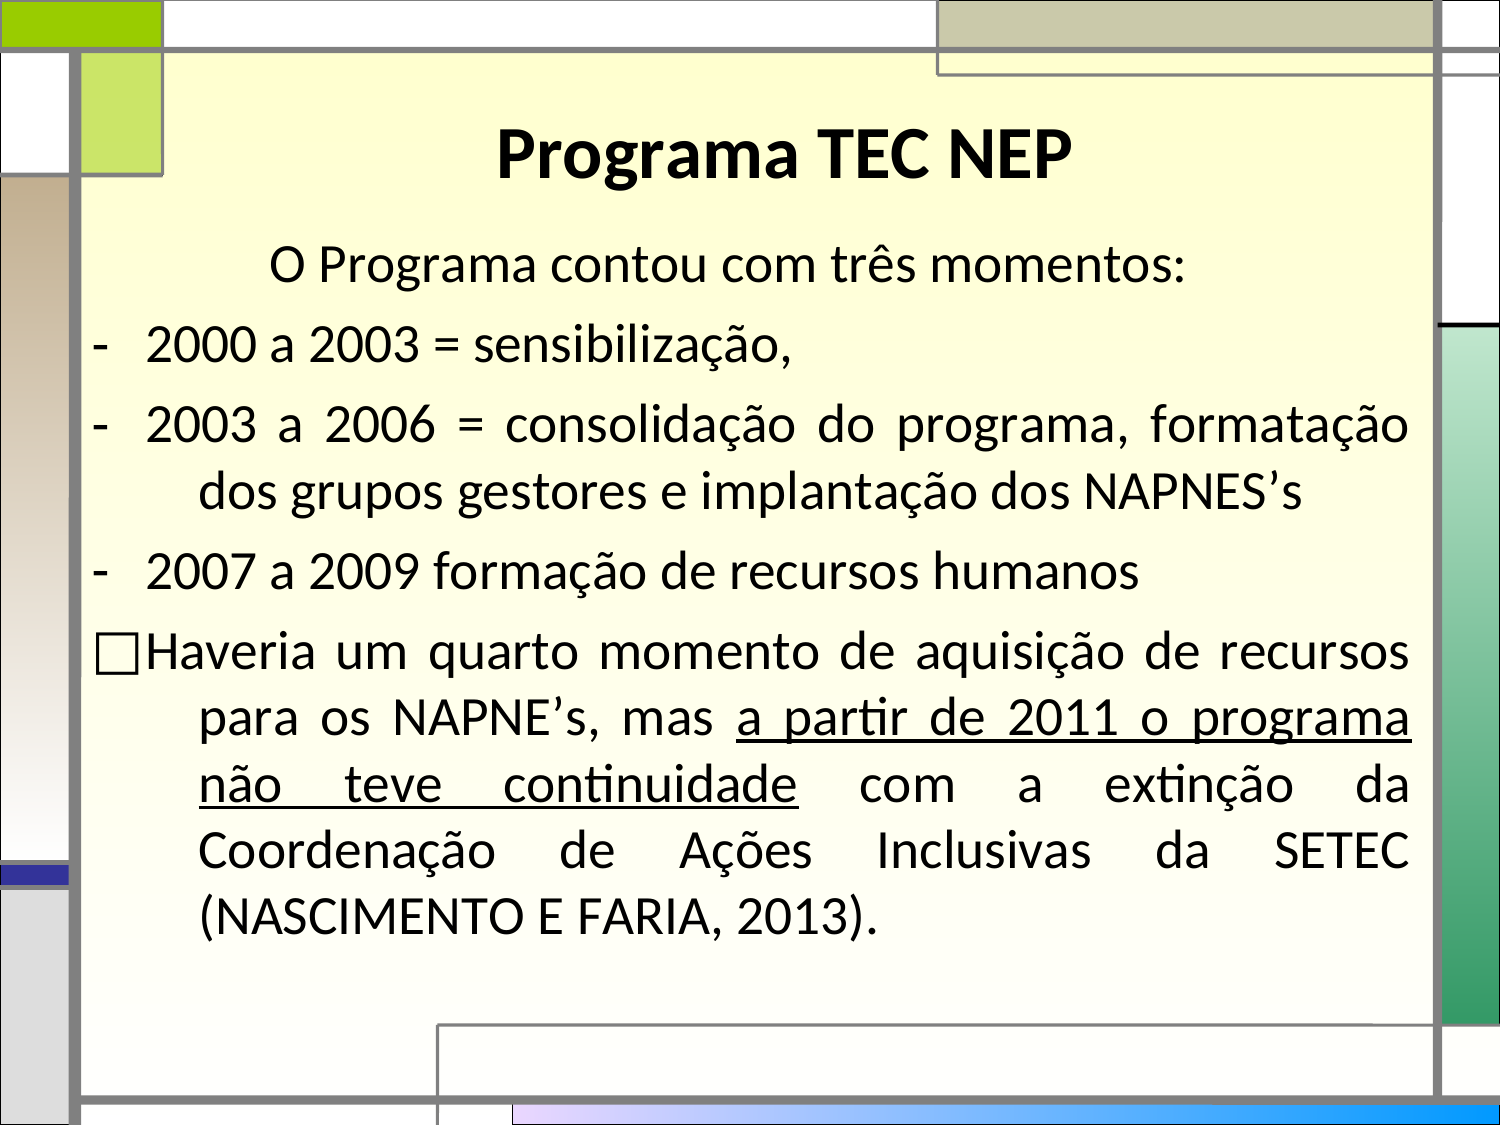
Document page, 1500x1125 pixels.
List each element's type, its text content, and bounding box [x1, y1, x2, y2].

title Programa TEC NEP [147, 54, 1423, 219]
list O Programa contou com três momentos: 2000 a 2003 = sensibilização, 2003 a 2006 = consolidação do programa, formatação dos grupos gestores e implantação dos NAPNES’s 2007 a 2009 formação de recursos humanos Haveria um quarto momento de aquisição de recursos para os NAPNE’s, mas a partir de 2011 o programa não teve continuidade com a extinção da Coordenação de Ações Inclusivas da SETEC (NASCIMENTO E FARIA, 2013). [76, 219, 1427, 963]
